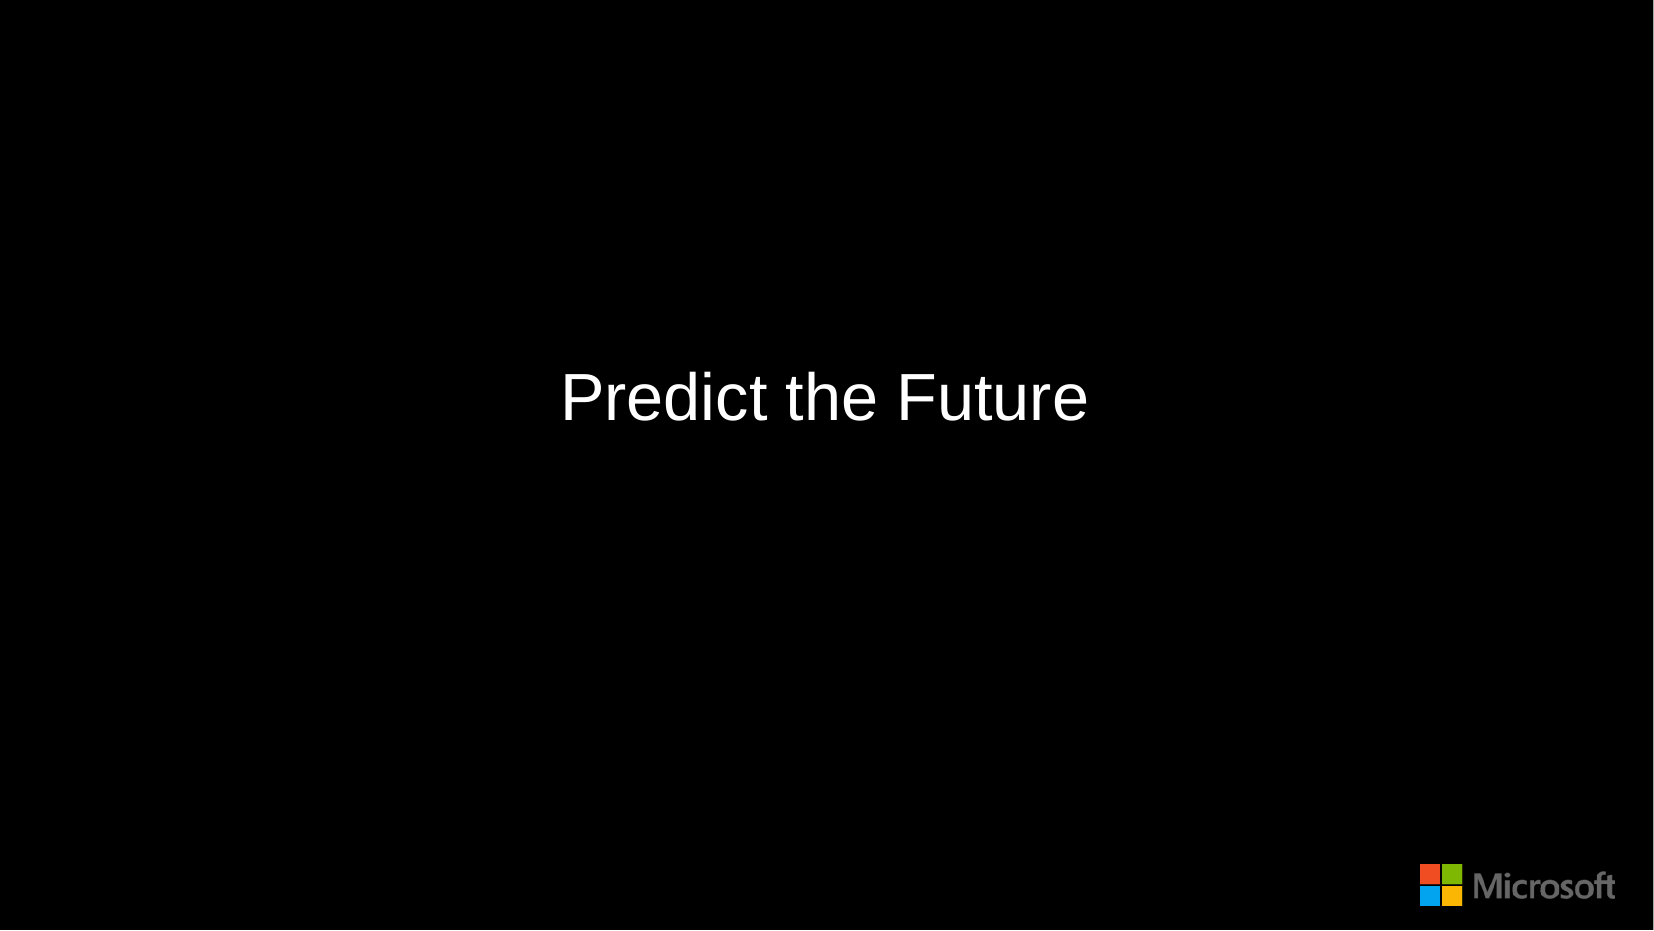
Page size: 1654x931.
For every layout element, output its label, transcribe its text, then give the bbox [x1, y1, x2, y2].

subtitle Predict the Future [30, 37, 1621, 757]
picture [1420, 864, 1615, 906]
